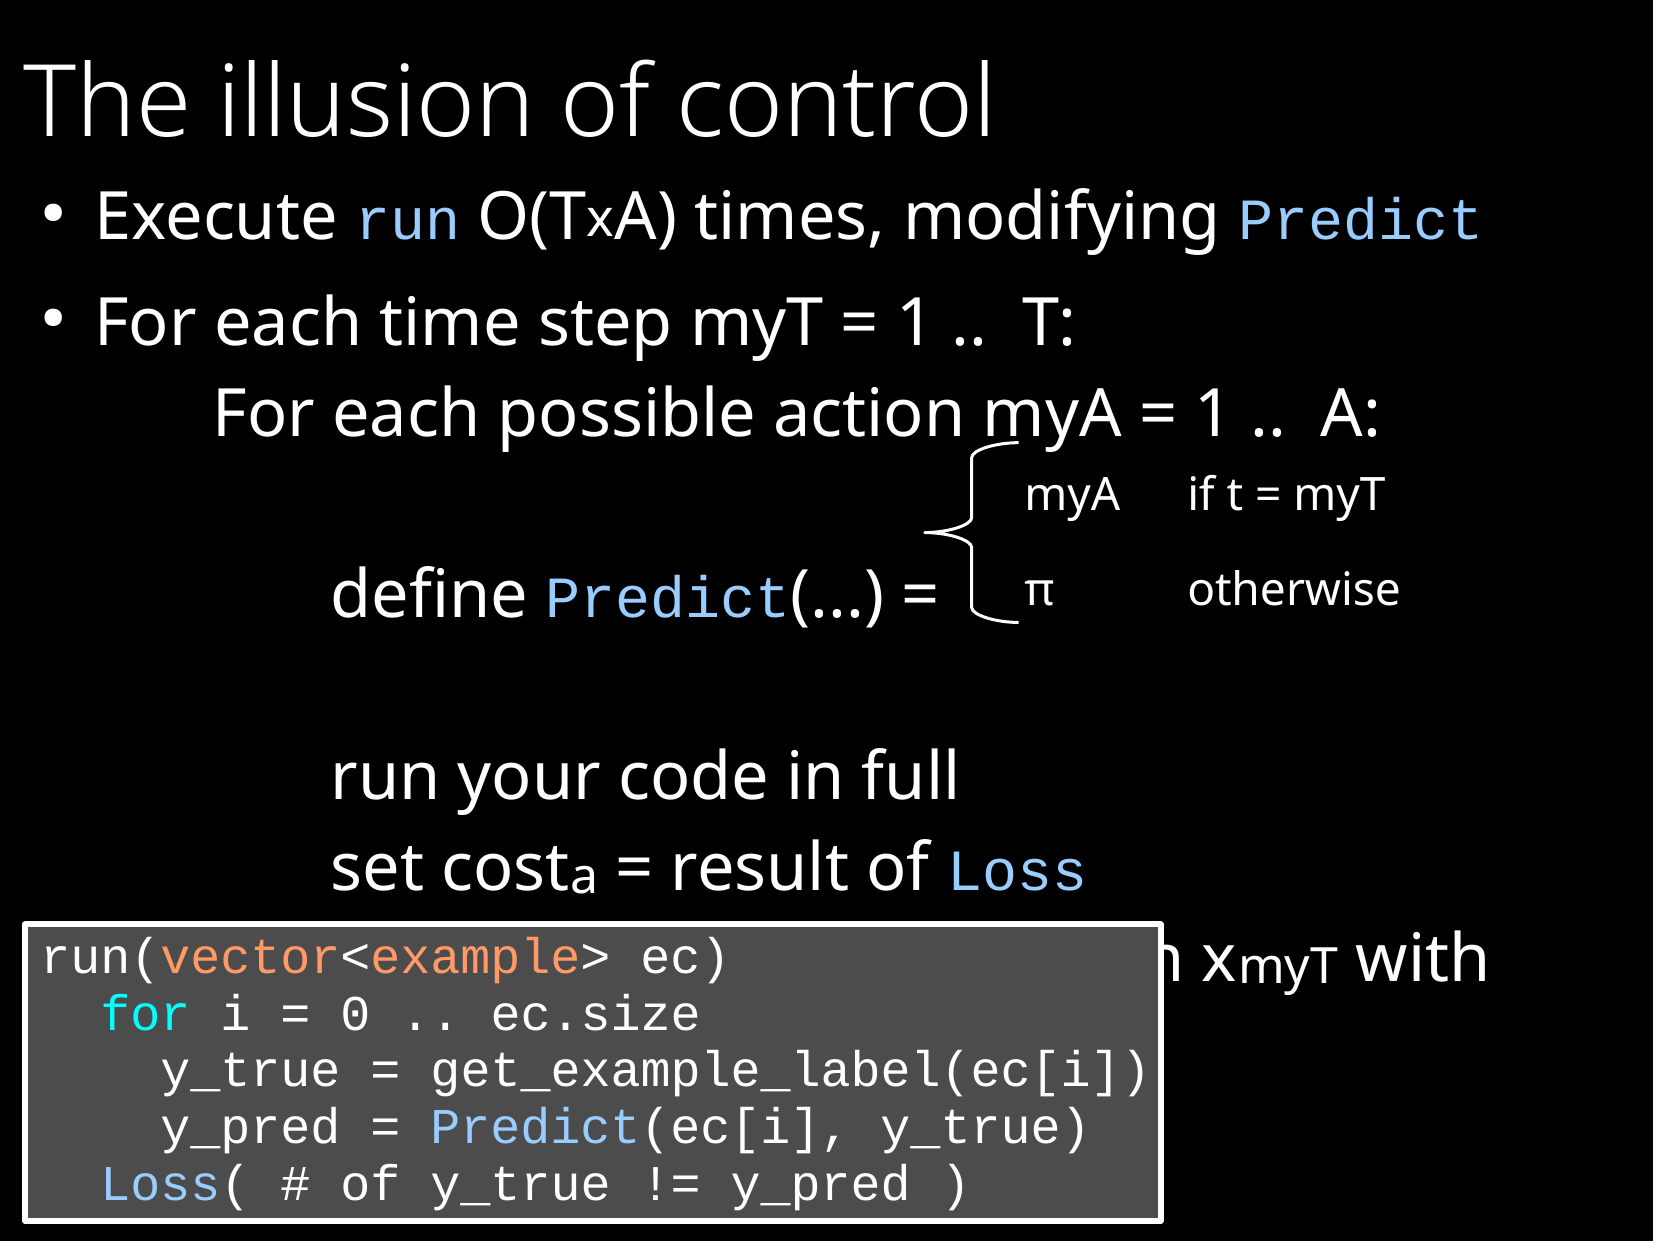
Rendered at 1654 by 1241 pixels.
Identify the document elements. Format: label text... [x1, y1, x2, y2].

text_box [25, 924, 1161, 1221]
text_box run(vector<example> ec) for i = 0 .. ec.size y_true = get_example_label(ec[i]) y_pred = Predict(ec[i], y_true) Loss( # of y_true != y_pred ) [40, 931, 1199, 1217]
text_box myA if t = myT π otherwise [1024, 430, 1549, 624]
list Execute run O(TxA) times, modifying Predict For each time step myT = 1 .. T: For each possible action myA = 1 .. A: define Predict(...) = run your code in full set costa = result of Loss Make classification example on xmyT with <costa> [23, 168, 1630, 913]
title The illusion of control [23, 25, 1630, 168]
